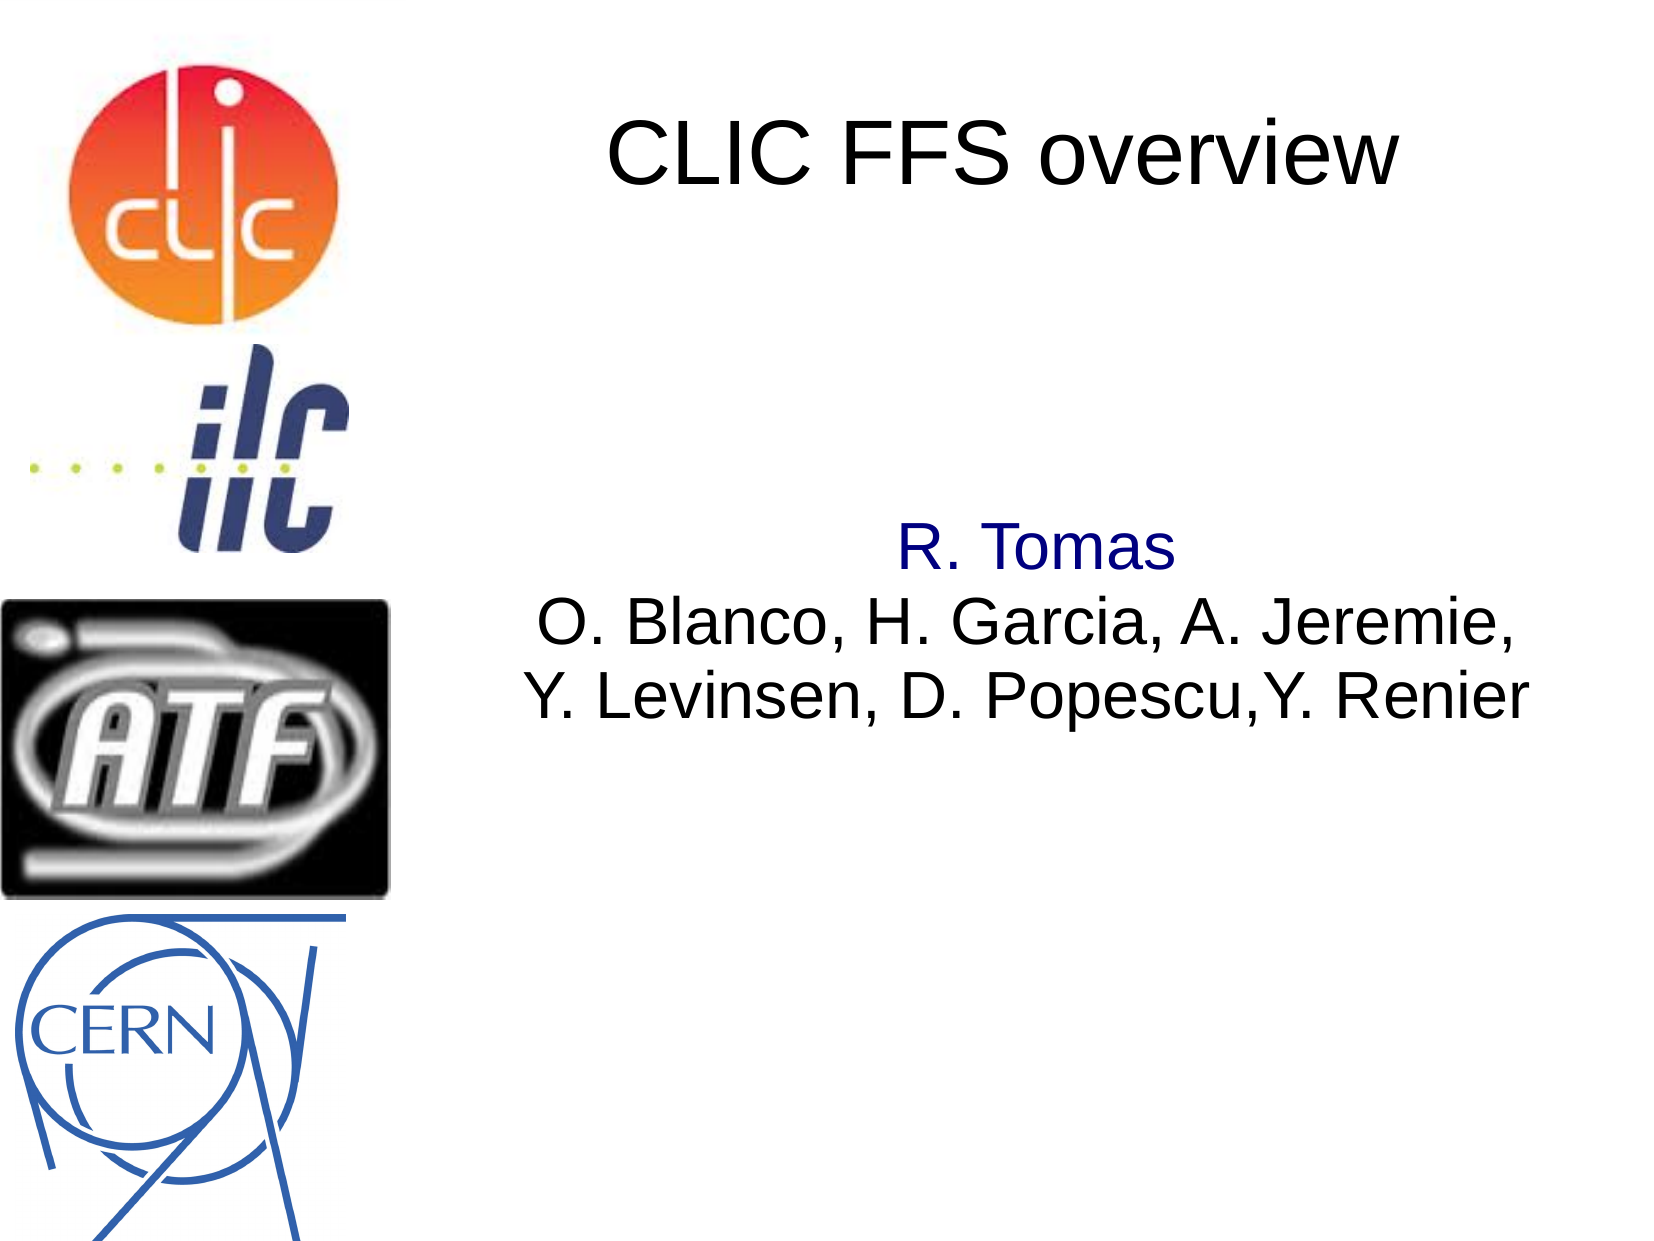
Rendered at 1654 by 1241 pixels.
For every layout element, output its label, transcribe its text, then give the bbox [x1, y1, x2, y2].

picture [15, 914, 346, 1241]
picture [0, 599, 391, 901]
picture [0, 0, 406, 553]
subtitle R. Tomas O. Blanco, H. Garcia, A. Jeremie, Y. Levinsen, D. Popescu,Y. Renier [435, 345, 1621, 898]
title CLIC FFS overview [435, 56, 1571, 250]
